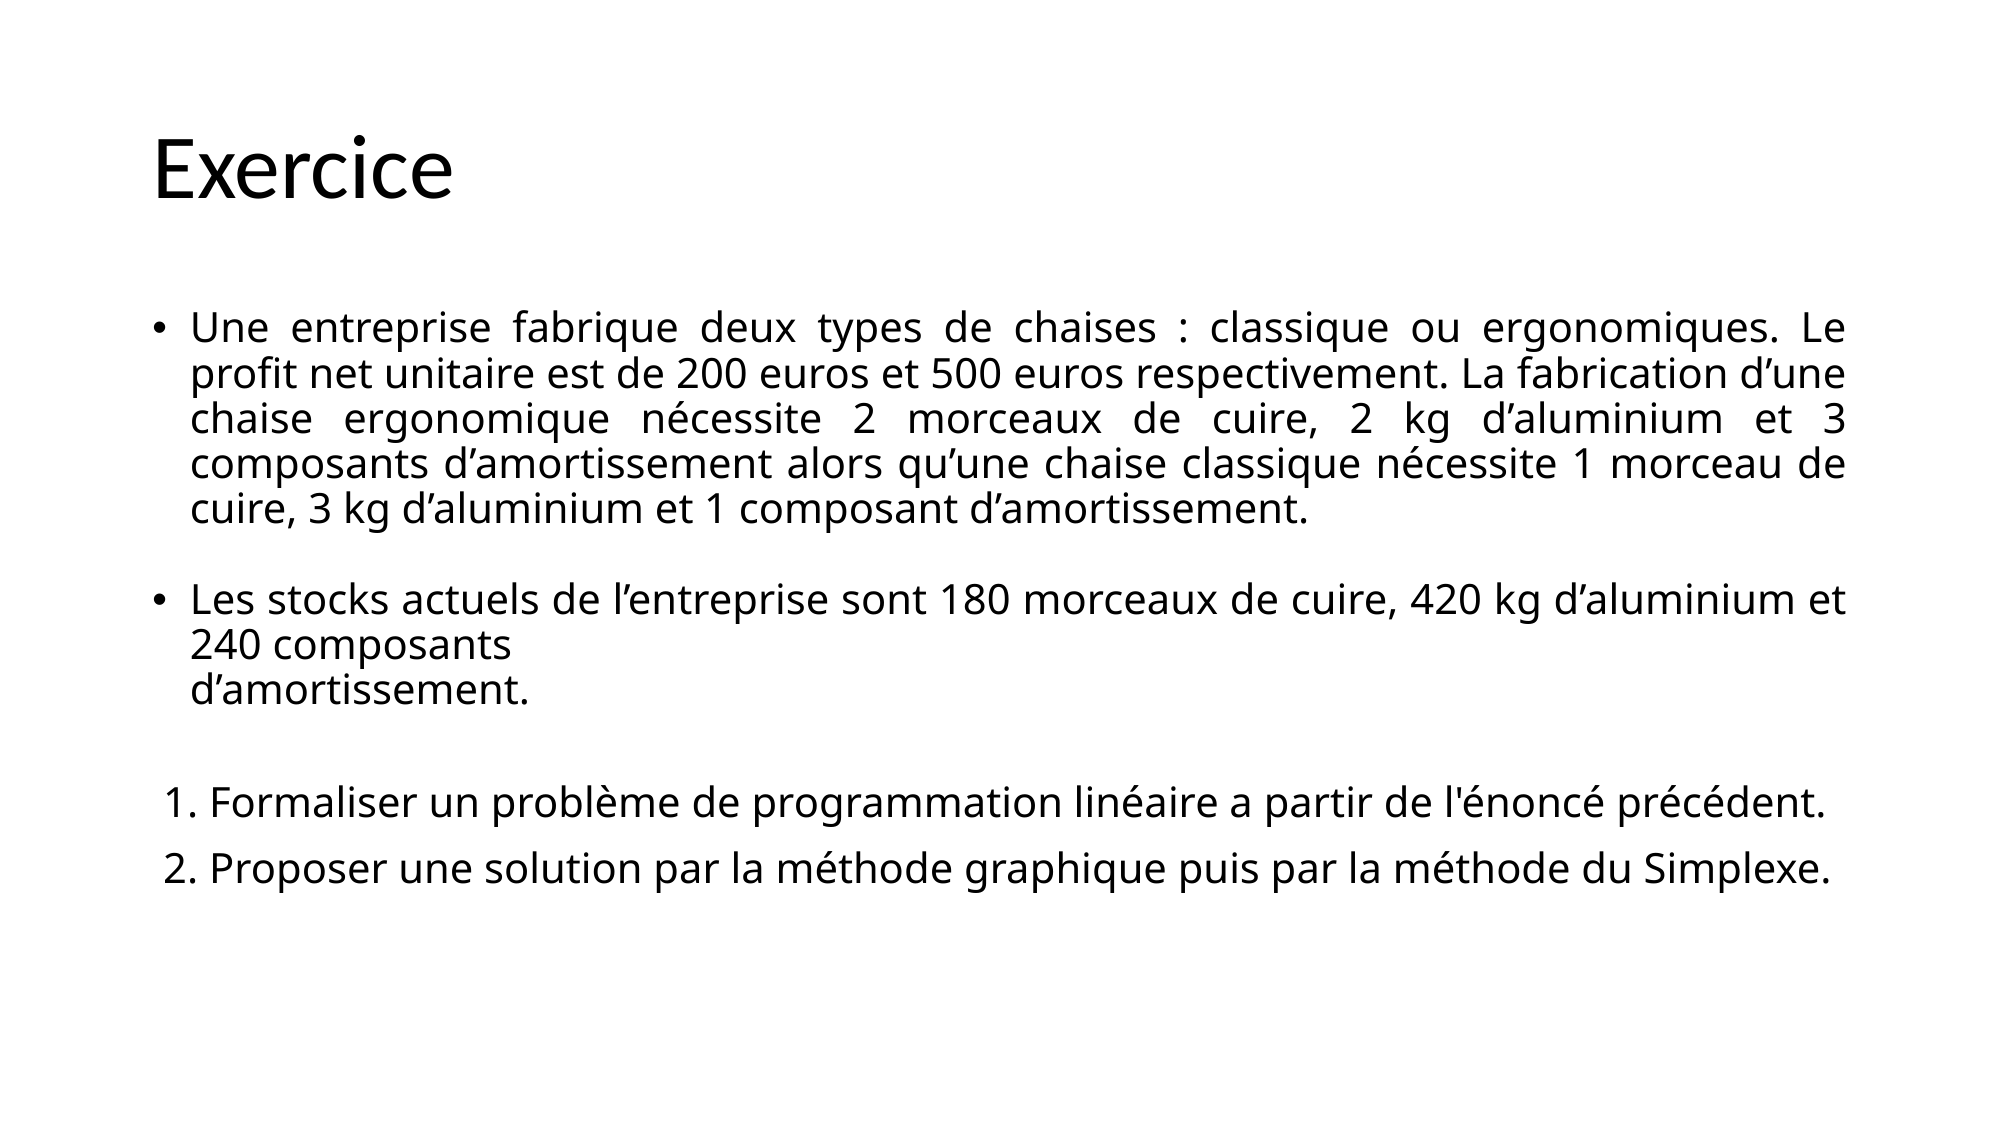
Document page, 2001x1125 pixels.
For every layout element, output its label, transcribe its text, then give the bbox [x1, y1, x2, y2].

list Une entreprise fabrique deux types de chaises : classique ou ergonomiques. Le profit net unitaire est de 200 euros et 500 euros respectivement. La fabrication d’une chaise ergonomique nécessite 2 morceaux de cuire, 2 kg d’aluminium et 3 composants d’amortissement alors qu’une chaise classique nécessite 1 morceau de cuire, 3 kg d’aluminium et 1 composant d’amortissement. Les stocks actuels de l’entreprise sont 180 morceaux de cuire, 420 kg d’aluminium et 240 composants d’amortissement. 1. Formaliser un problème de programmation linéaire a partir de l'énoncé précédent. 2. Proposer une solution par la méthode graphique puis par la méthode du Simplexe. [137, 299, 1863, 1014]
title Exercice [137, 59, 1863, 278]
